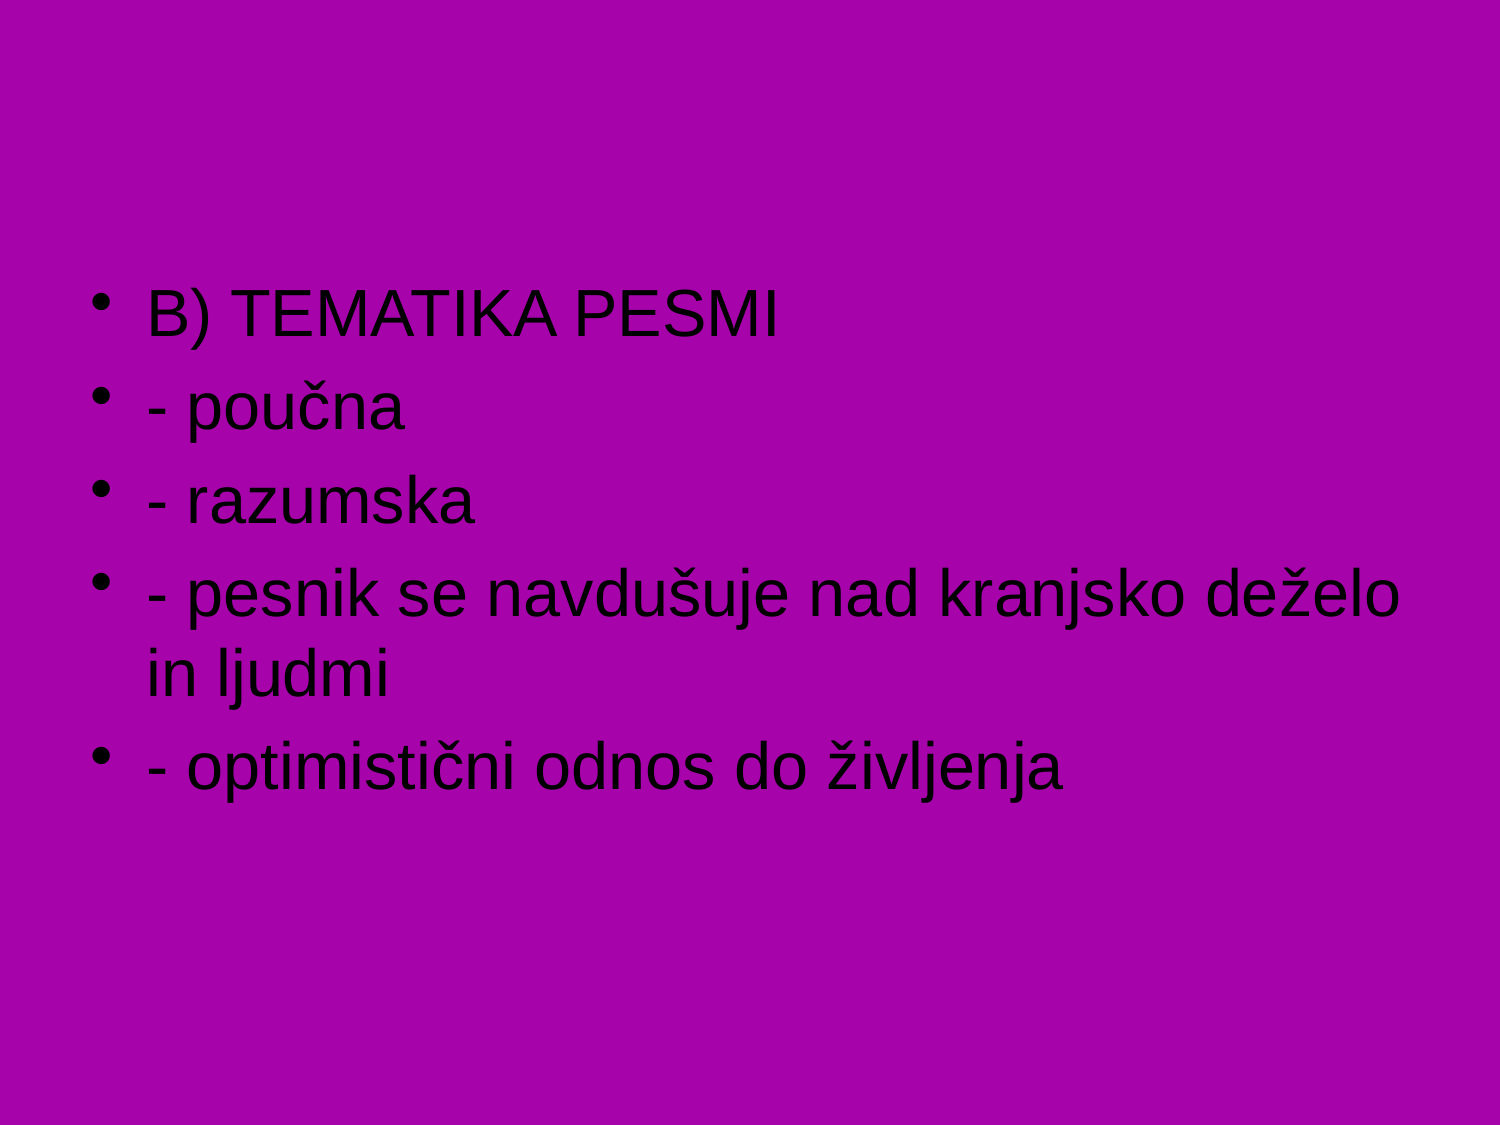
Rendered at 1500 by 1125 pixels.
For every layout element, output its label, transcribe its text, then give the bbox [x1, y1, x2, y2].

list B) TEMATIKA PESMI - poučna - razumska - pesnik se navdušuje nad kranjsko deželo in ljudmi - optimistični odnos do življenja [75, 262, 1425, 1005]
